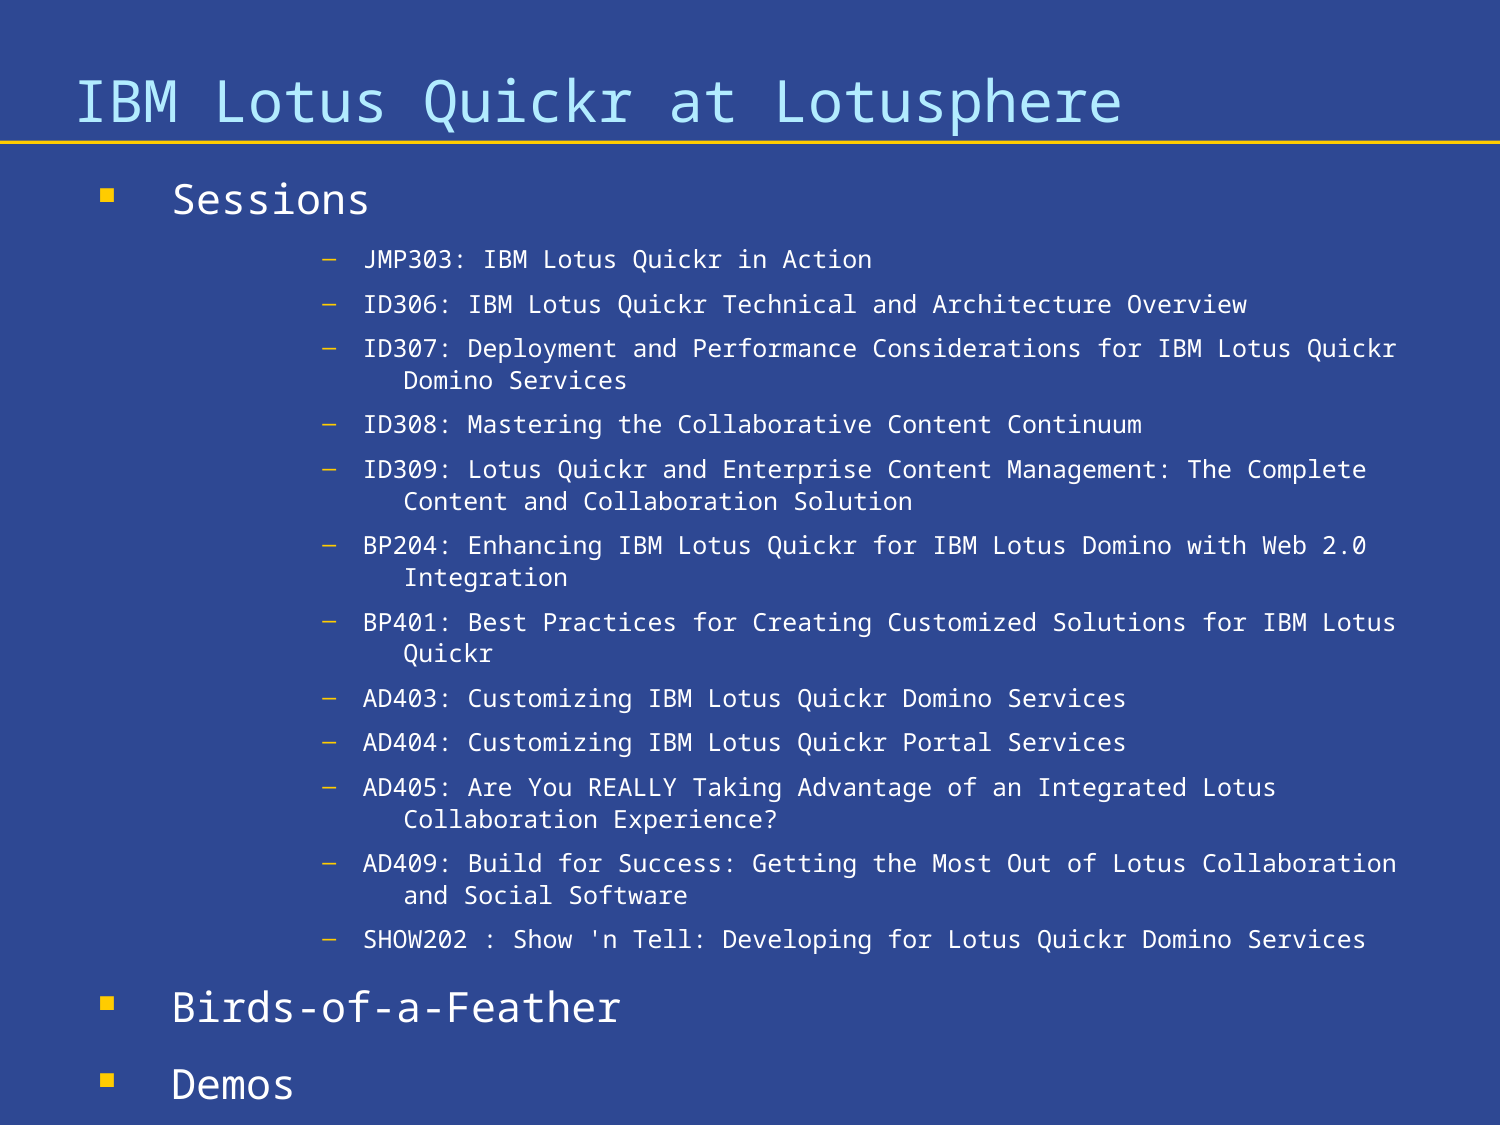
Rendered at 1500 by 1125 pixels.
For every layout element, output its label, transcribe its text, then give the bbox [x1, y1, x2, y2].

title IBM Lotus Quickr at Lotusphere [73, 54, 1427, 137]
list Sessions JMP303: IBM Lotus Quickr in Action ID306: IBM Lotus Quickr Technical and Architecture Overview ID307: Deployment and Performance Considerations for IBM Lotus Quickr Domino Services ID308: Mastering the Collaborative Content Continuum ID309: Lotus Quickr and Enterprise Content Management: The Complete Content and Collaboration Solution BP204: Enhancing IBM Lotus Quickr for IBM Lotus Domino with Web 2.0 Integration BP401: Best Practices for Creating Customized Solutions for IBM Lotus Quickr AD403: Customizing IBM Lotus Quickr Domino Services AD404: Customizing IBM Lotus Quickr Portal Services AD405: Are You REALLY Taking Advantage of an Integrated Lotus Collaboration Experience? AD409: Build for Success: Getting the Most Out of Lotus Collaboration and Social Software SHOW202 : Show 'n Tell: Developing for Lotus Quickr Domino Services Birds-of-a-Feather Demos Meet the developers stations ... and more ... [100, 171, 1424, 1094]
